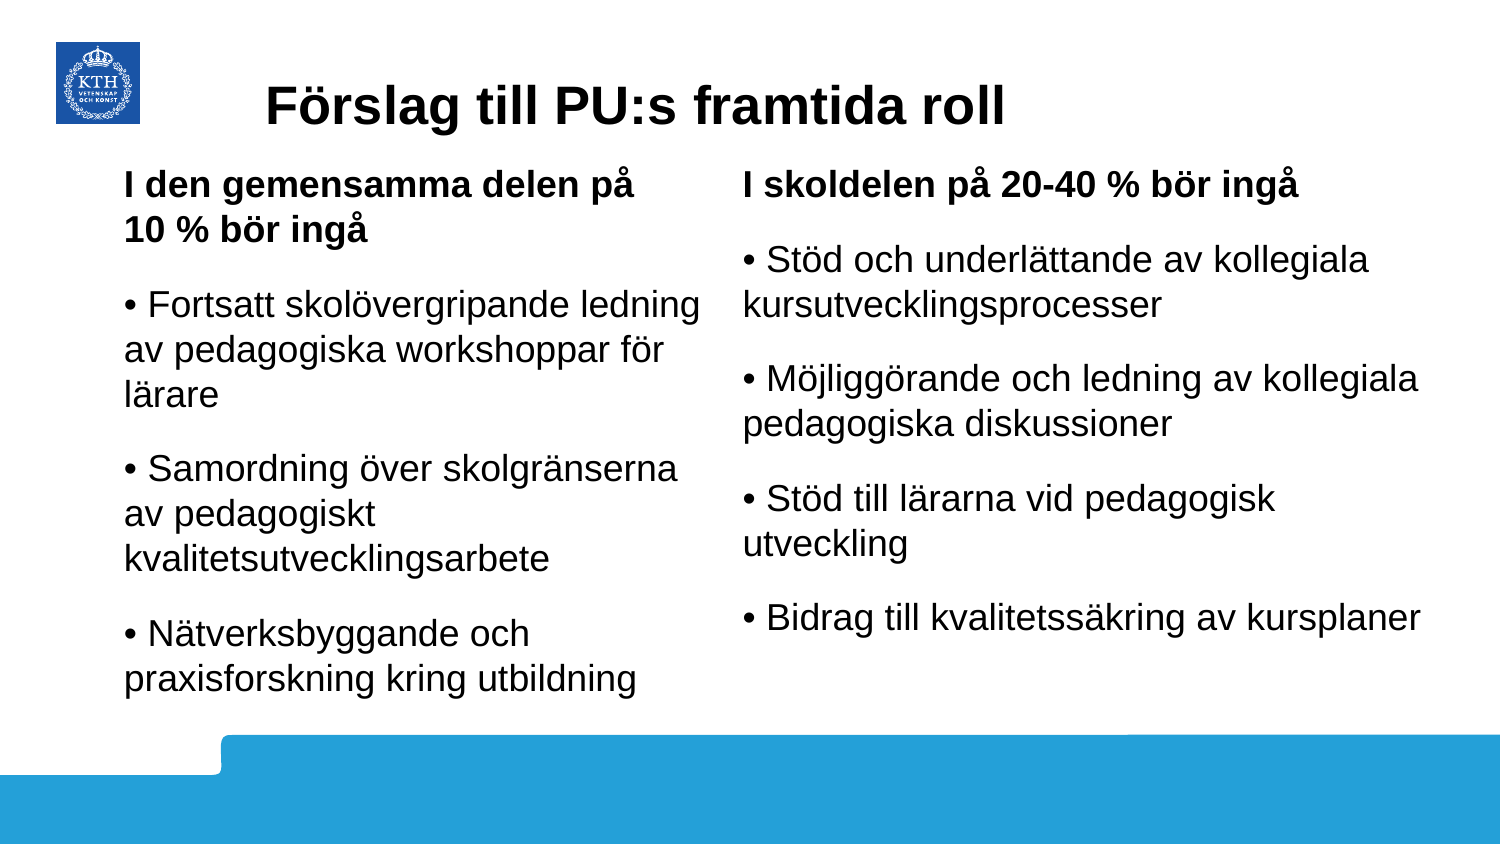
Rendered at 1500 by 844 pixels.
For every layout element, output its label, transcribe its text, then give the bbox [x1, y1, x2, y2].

title Förslag till PU:s framtida roll [265, 53, 1404, 136]
list I skoldelen på 20-40 % bör ingå • Stöd och underlättande av kollegiala kursutvecklingsprocesser • Möjliggörande och ledning av kollegiala pedagogiska diskussioner • Stöd till lärarna vid pedagogisk utveckling • Bidrag till kvalitetssäkring av kursplaner [671, 160, 1441, 740]
list I den gemensamma delen på 10 % bör ingå • Fortsatt skolövergripande ledning av pedagogiska workshoppar för lärare • Samordning över skolgränserna av pedagogiskt kvalitetsutvecklingsarbete • Nätverksbyggande och praxisforskning kring utbildning [53, 160, 671, 733]
